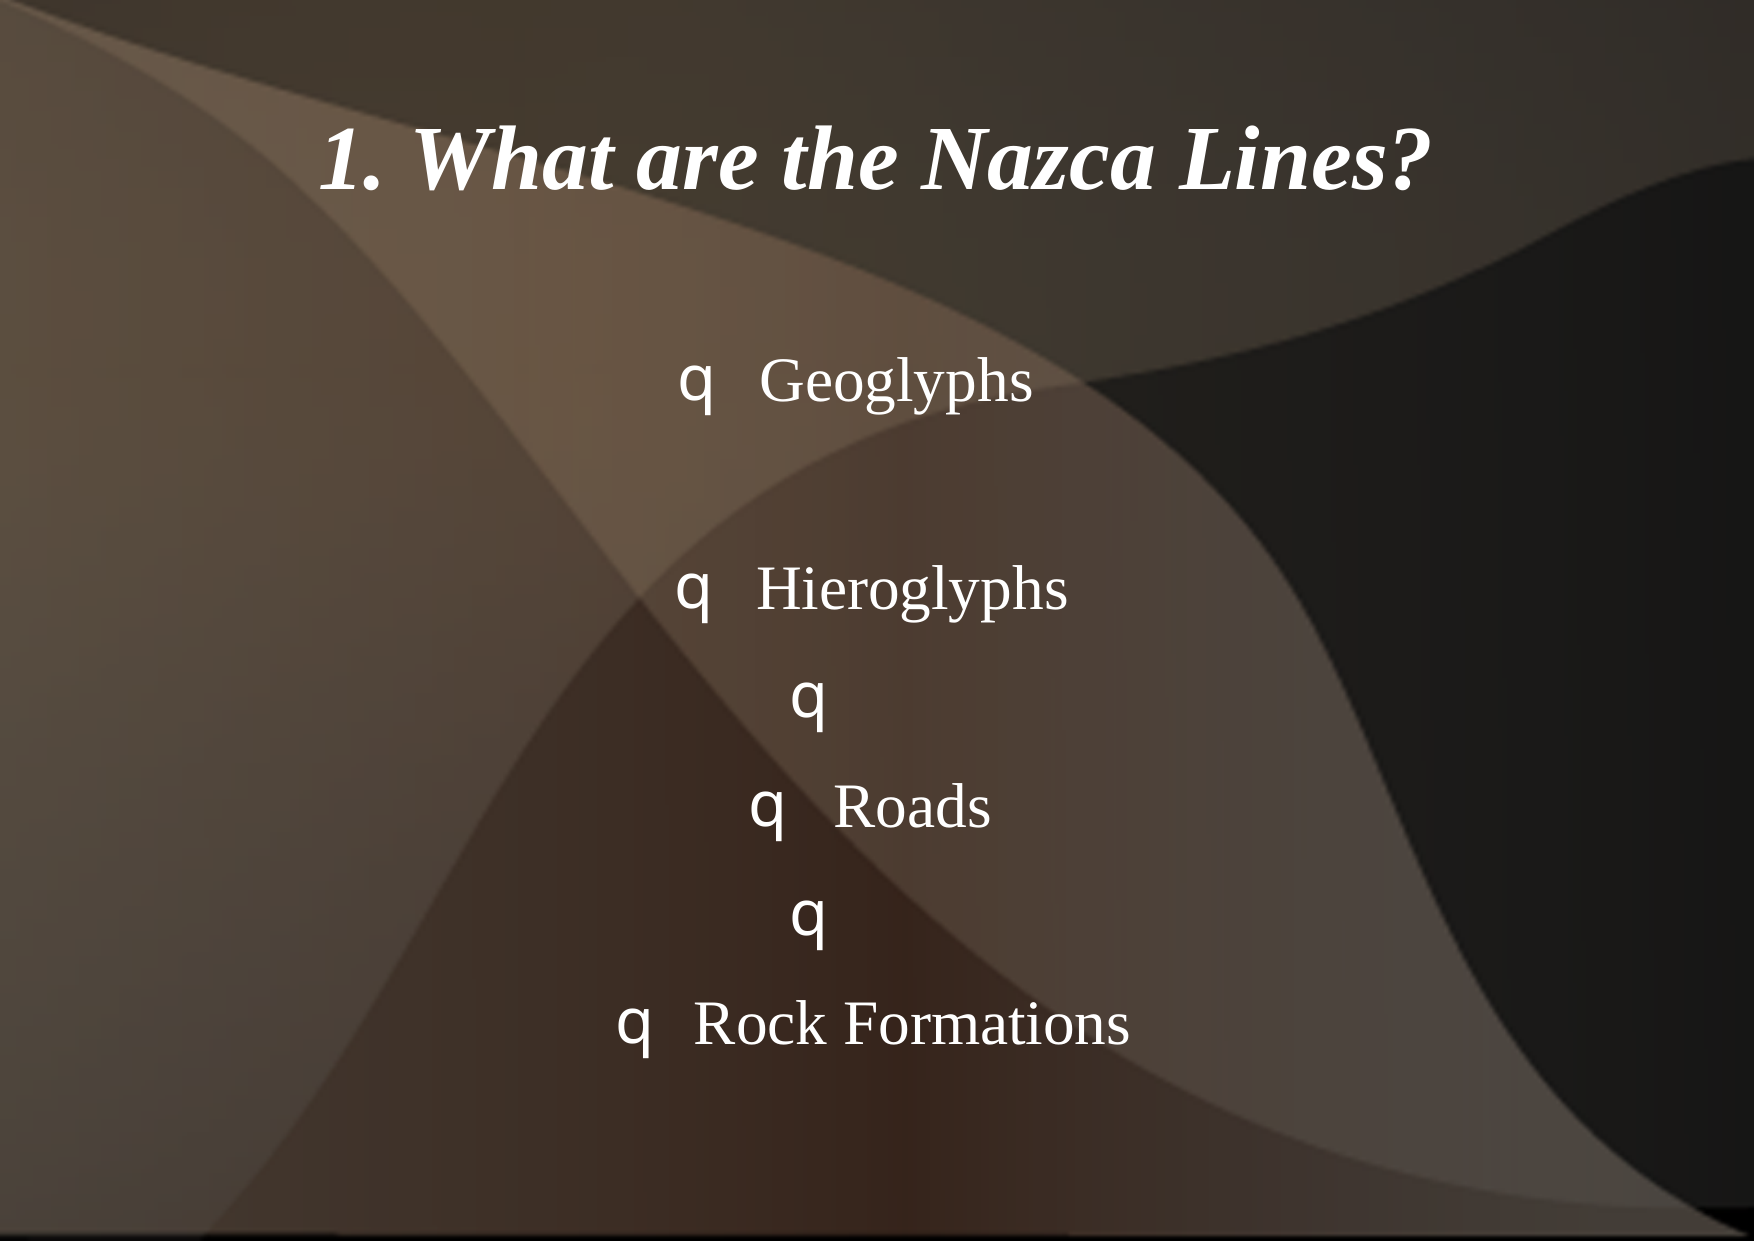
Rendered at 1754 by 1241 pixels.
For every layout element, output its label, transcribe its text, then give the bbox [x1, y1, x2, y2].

title 1. What are the Nazca Lines? [87, 49, 1667, 257]
list Geoglyphs Hieroglyphs Roads Rock Formations [87, 338, 1667, 1058]
